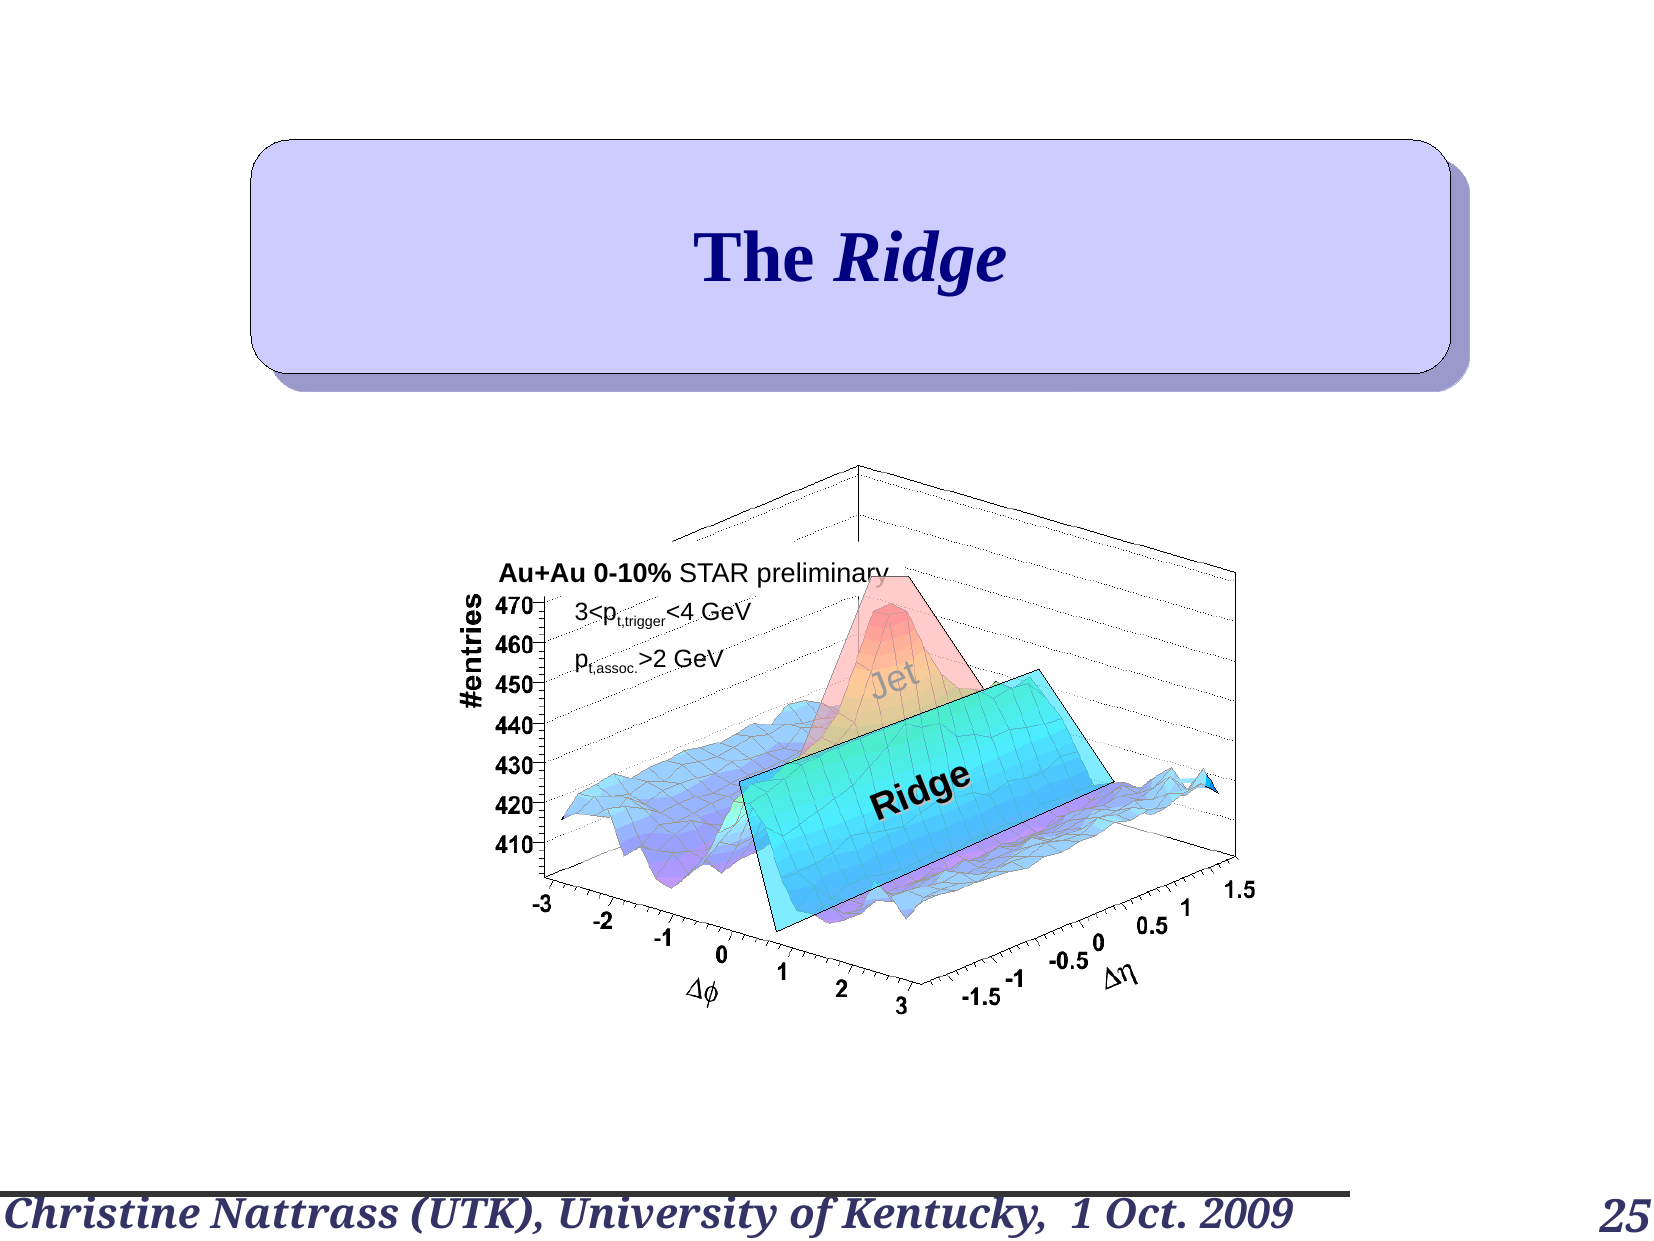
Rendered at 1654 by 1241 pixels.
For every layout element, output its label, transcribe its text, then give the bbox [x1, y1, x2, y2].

picture [458, 400, 1321, 1049]
text_box The Ridge [250, 139, 1451, 374]
text_box [564, 576, 1208, 970]
text_box Au+Au 0-10% STAR preliminary [483, 541, 906, 597]
text_box Ridge [847, 718, 1043, 842]
text_box 3<pt,trigger<4 GeV pt,assoc.>2 GeV [559, 597, 767, 685]
